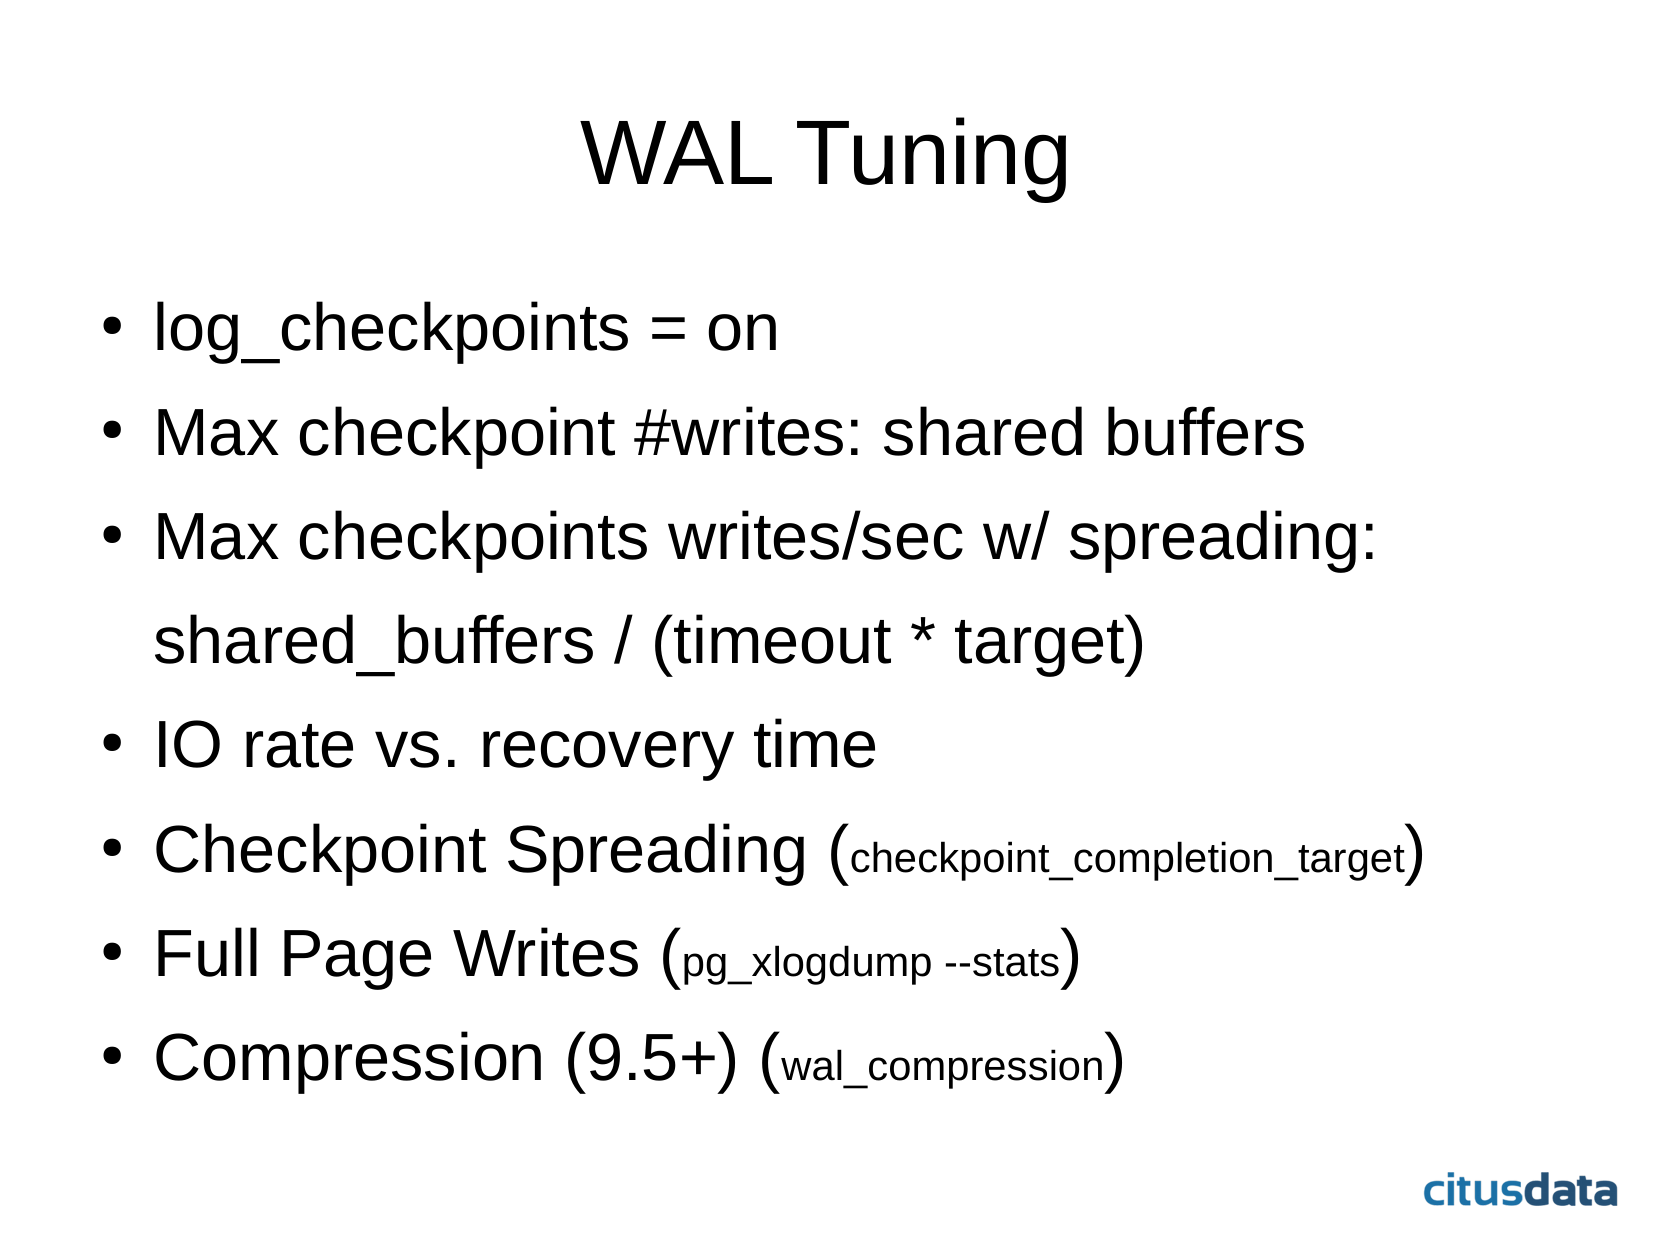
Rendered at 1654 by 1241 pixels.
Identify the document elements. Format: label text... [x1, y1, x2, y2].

list log_checkpoints = on Max checkpoint #writes: shared buffers Max checkpoints writes/sec w/ spreading: shared_buffers / (timeout * target) IO rate vs. recovery time Checkpoint Spreading (checkpoint_completion_target) Full Page Writes (pg_xlogdump --stats) Compression (9.5+) (wal_compression) [82, 290, 1571, 1096]
title WAL Tuning [82, 49, 1571, 257]
picture [1420, 1167, 1622, 1209]
